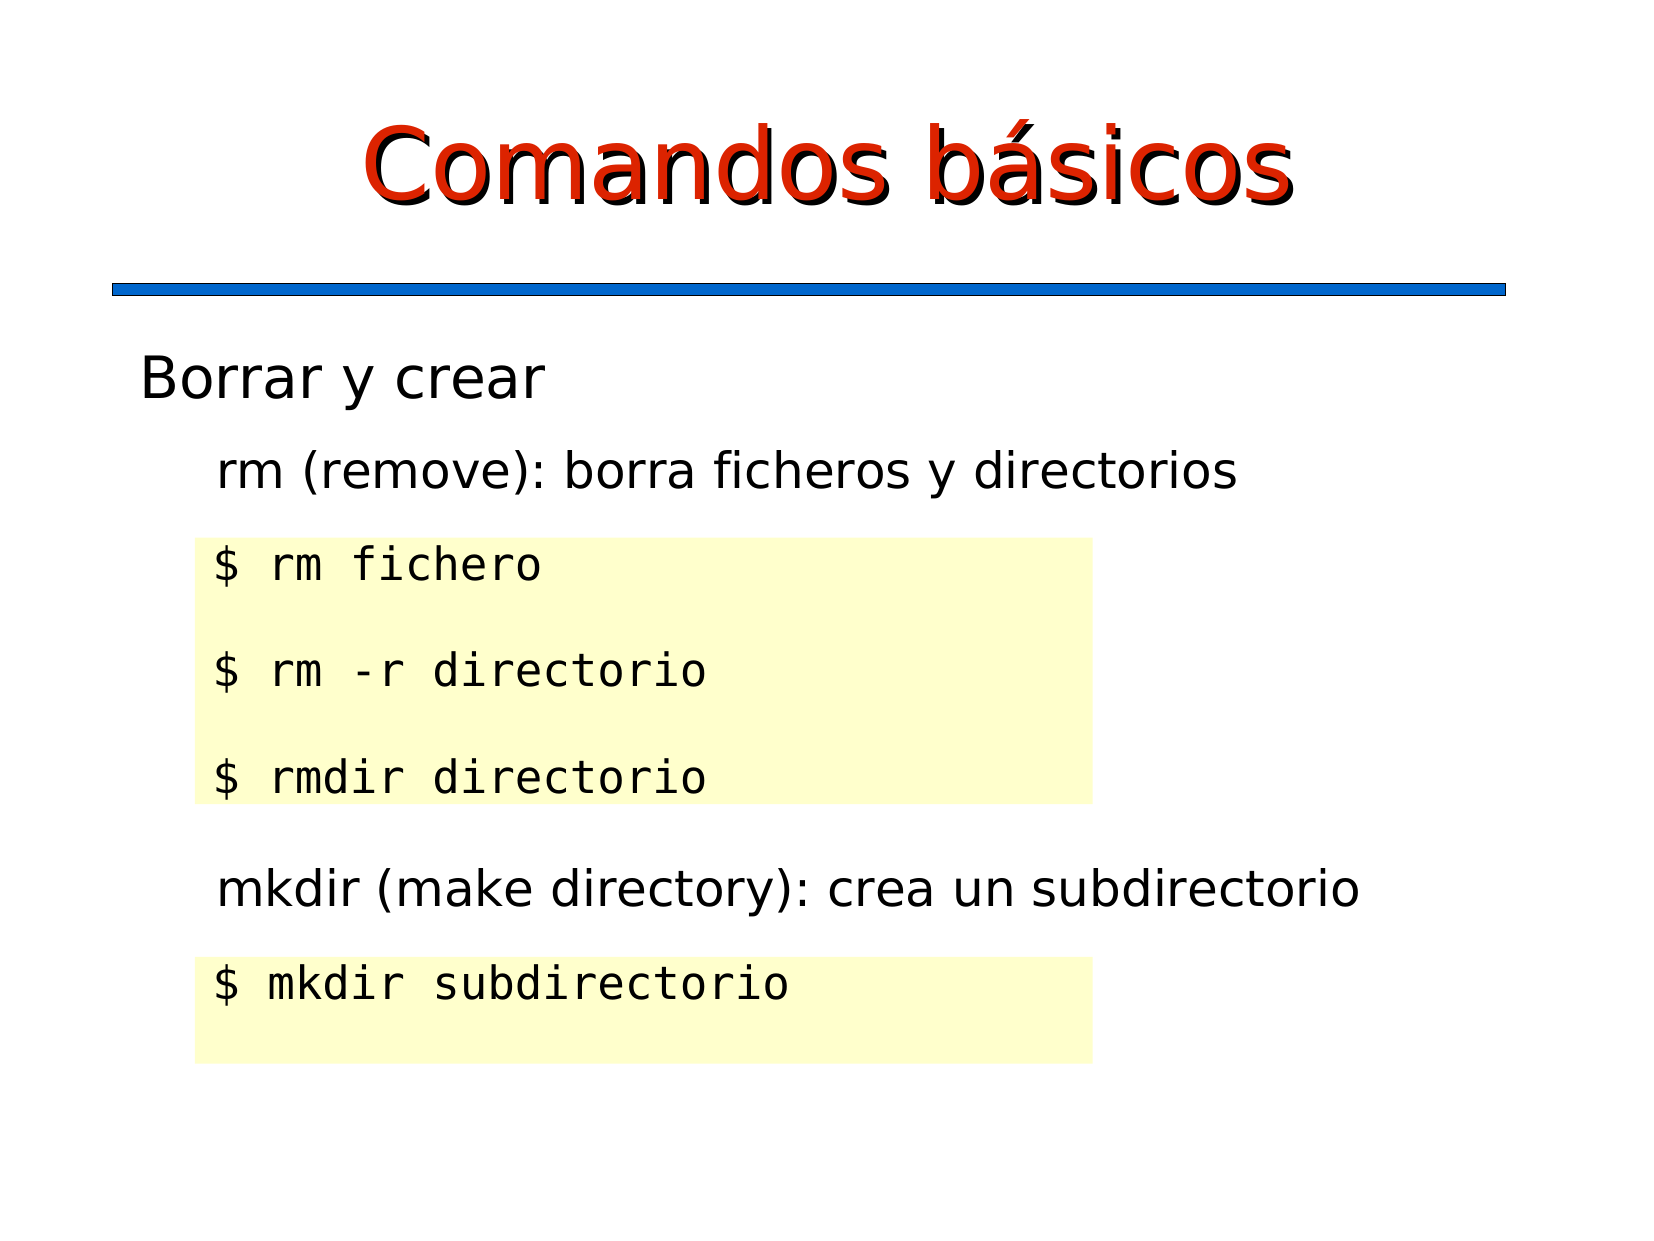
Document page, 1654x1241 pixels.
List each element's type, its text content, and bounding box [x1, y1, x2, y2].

list Borrar y crear rm (remove): borra ficheros y directorios mkdir (make directory): crea un subdirectorio [121, 344, 1534, 1181]
title Comandos básicos [121, 61, 1534, 269]
text_box $ mkdir subdirectorio [194, 956, 1093, 1064]
text_box $ rm fichero $ rm -r directorio $ rmdir directorio [194, 537, 1093, 805]
